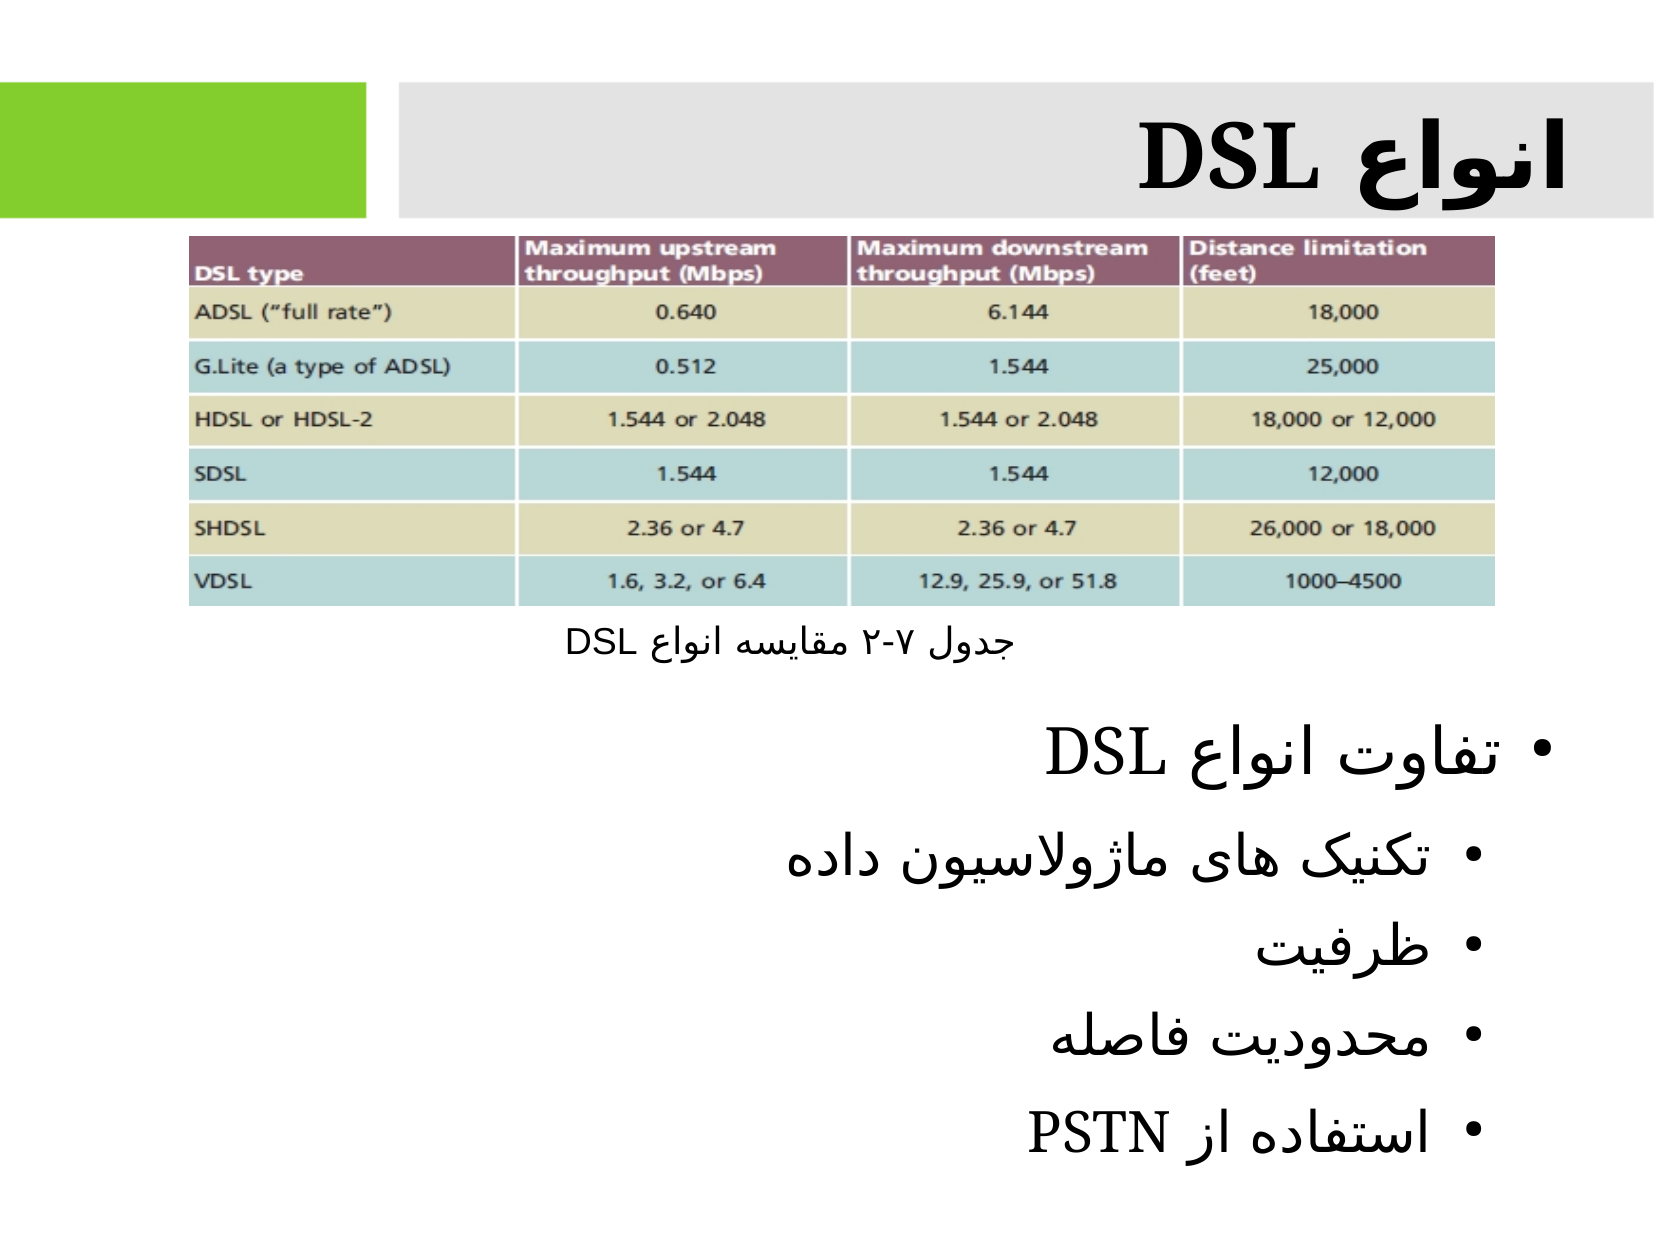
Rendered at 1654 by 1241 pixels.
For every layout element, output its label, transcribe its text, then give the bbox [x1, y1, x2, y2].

text_box جدول ۷-۲ مقایسه انواع DSL [164, 609, 1067, 671]
title انواع DSL [82, 49, 1571, 257]
list تفاوت انواع DSL تکنیک های ماژولاسیون داده ظرفیت محدودیت فاصله استفاده از PSTN [82, 705, 1571, 1171]
picture [0, 0, 1654, 1241]
